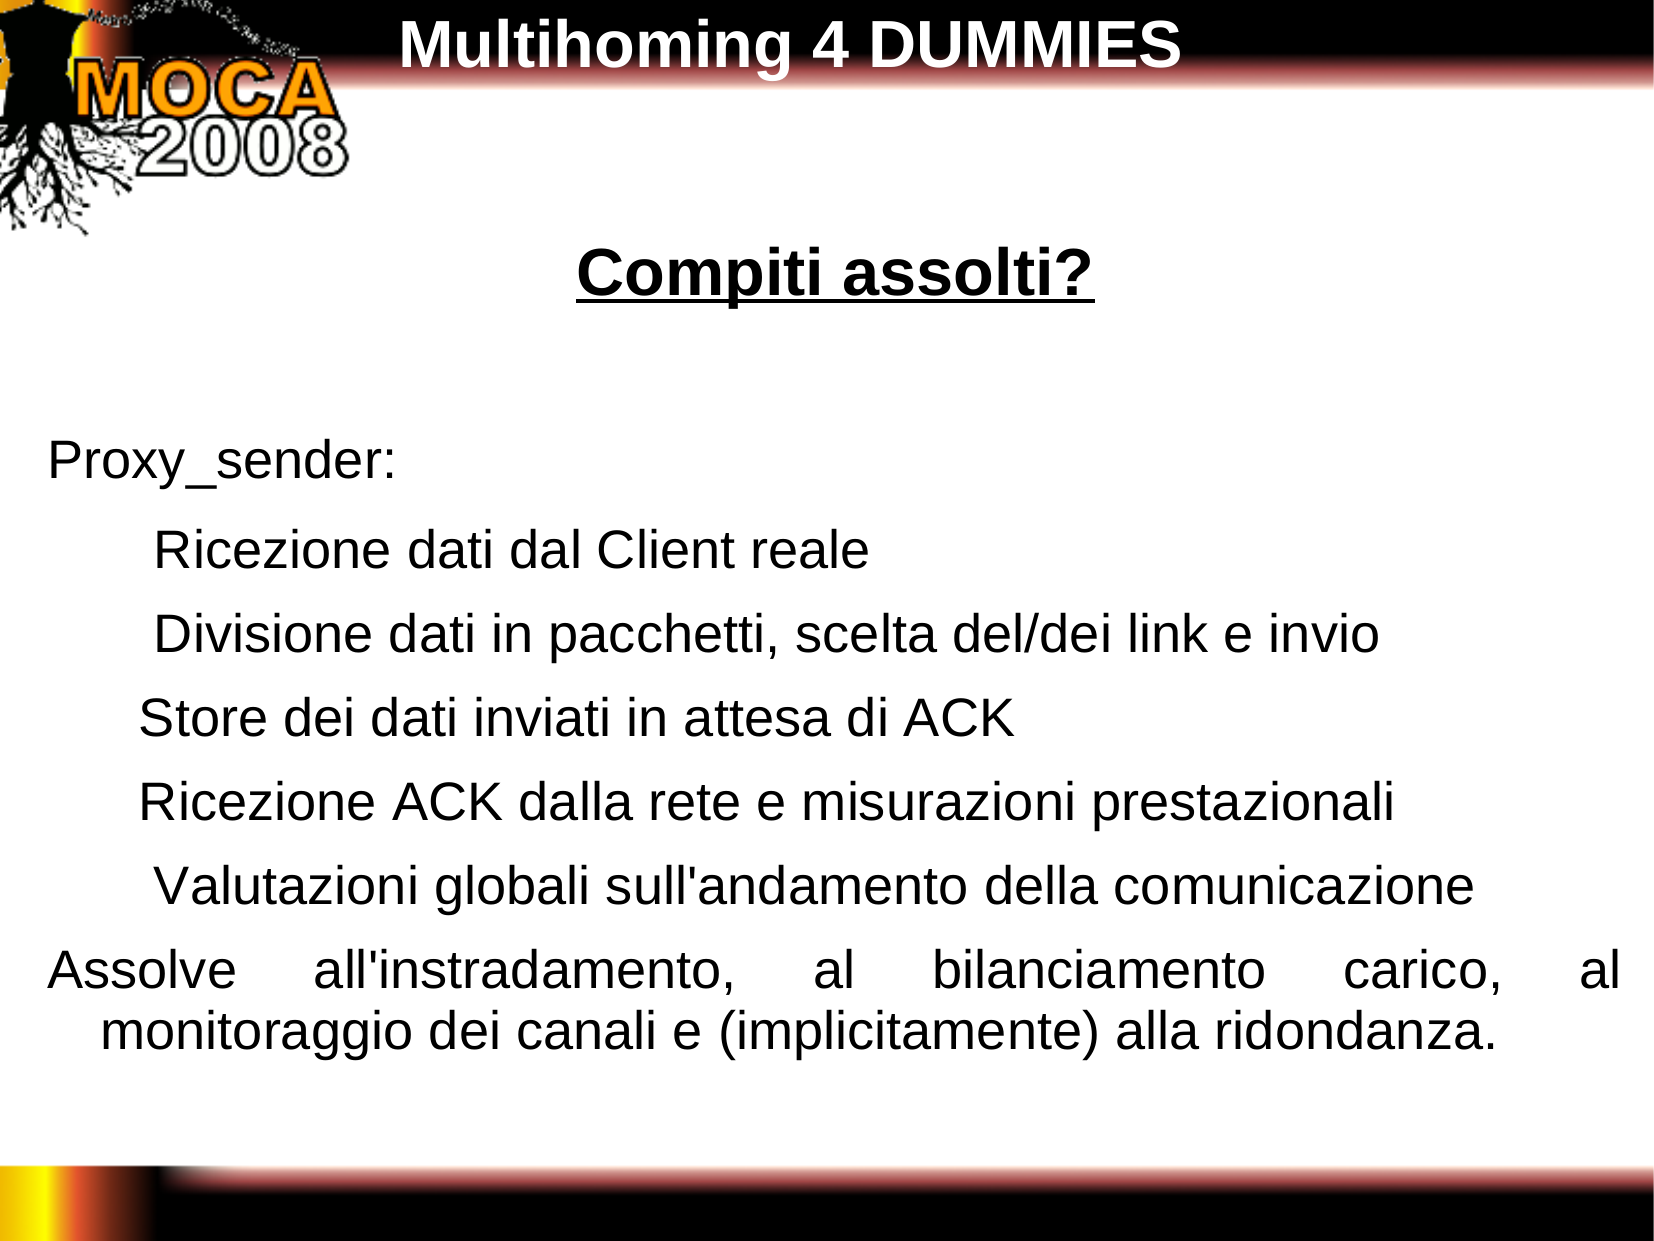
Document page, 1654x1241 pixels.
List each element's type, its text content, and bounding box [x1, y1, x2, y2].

picture [0, 0, 1654, 1241]
list Compiti assolti? Proxy_sender: Ricezione dati dal Client reale Divisione dati in pacchetti, scelta del/dei link e invio Store dei dati inviati in attesa di ACK Ricezione ACK dalla rete e misurazioni prestazionali Valutazioni globali sull'andamento della comunicazione Assolve all'instradamento, al bilanciamento carico, al monitoraggio dei canali e (implicitamente) alla ridondanza. [29, 147, 1625, 1093]
title Multihoming 4 DUMMIES [324, 0, 1654, 89]
